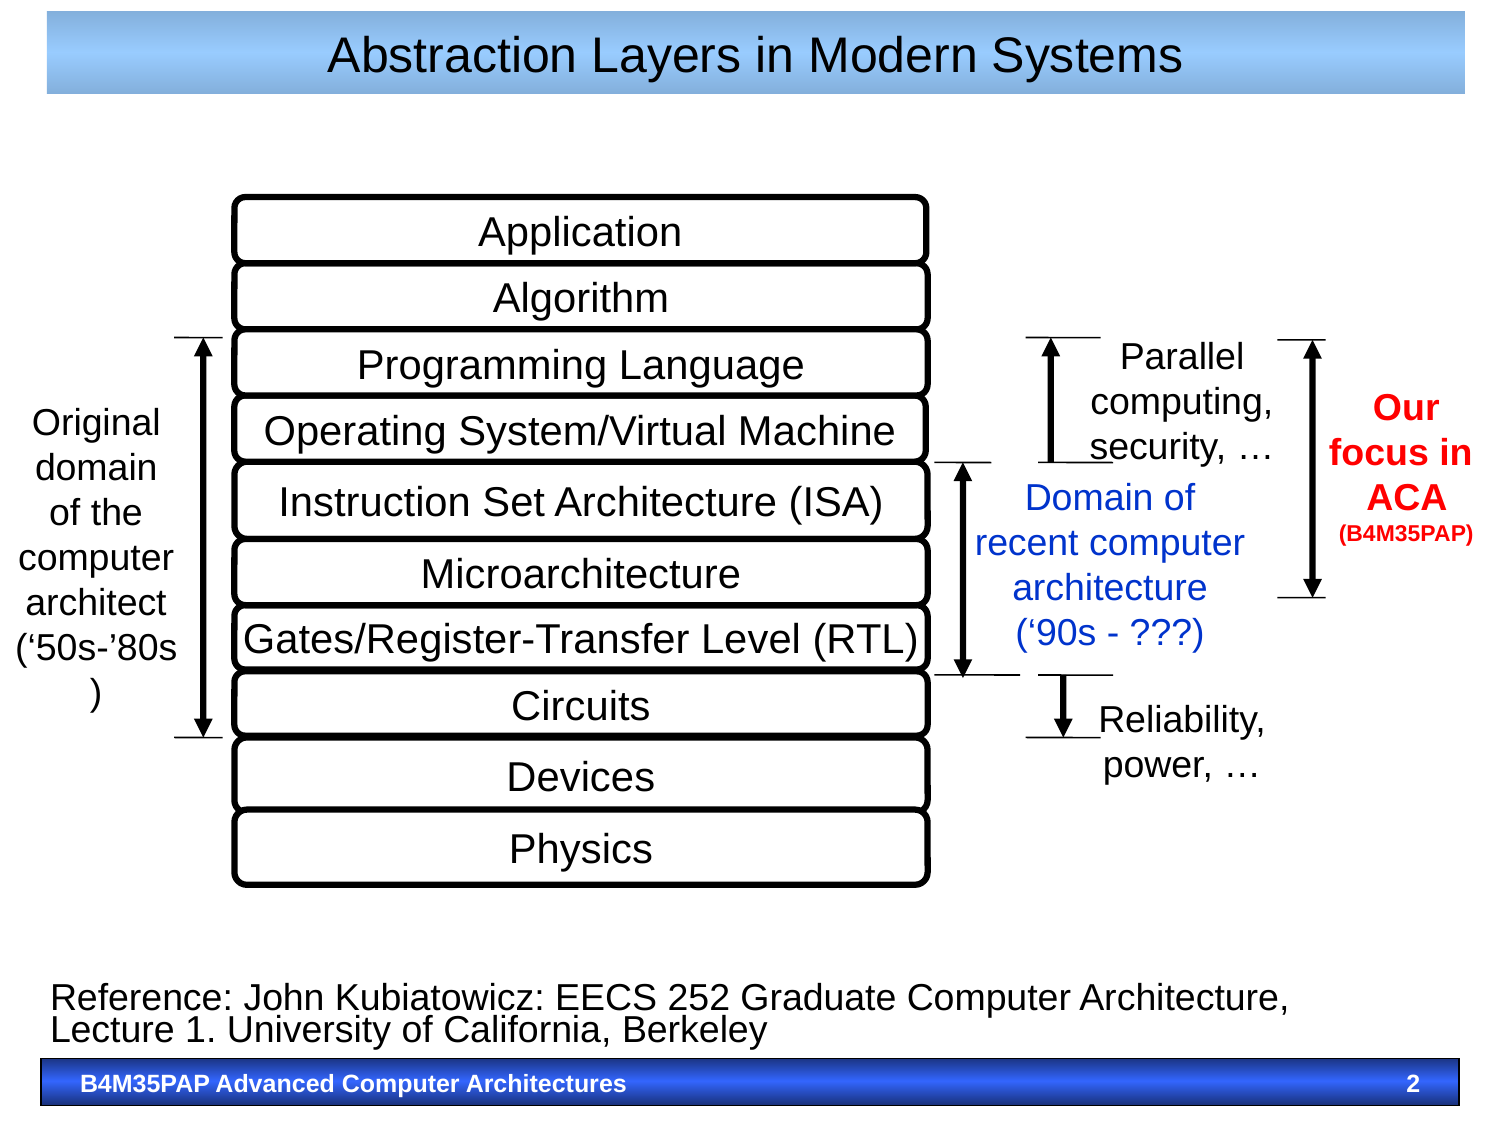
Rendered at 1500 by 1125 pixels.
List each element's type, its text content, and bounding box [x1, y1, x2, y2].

text_box Programming Language [234, 329, 928, 396]
text_box Application [234, 197, 927, 264]
text_box Devices [234, 737, 928, 811]
text_box Our focus in ACA (B4M35PAP) [1312, 375, 1500, 554]
text_box Instruction Set Architecture (ISA) [234, 462, 928, 539]
title Abstraction Layers in Modern Systems [46, 11, 1465, 94]
text_box Reliability, power, … [1063, 687, 1301, 793]
text_box Operating System/Virtual Machine [234, 396, 926, 462]
text_box Algorithm [234, 263, 928, 329]
text_box Domain of recent computer architecture (‘90s - ???) [956, 465, 1264, 661]
text_box Microarchitecture [234, 538, 928, 606]
text_box Circuits [234, 671, 928, 736]
text_box Physics [234, 809, 928, 885]
text_box Gates/Register-Transfer Level (RTL) [234, 605, 928, 670]
text_box Original domain of the computer architect (‘50s-’80s) [0, 390, 193, 721]
text_box Parallel computing, security, … [1063, 325, 1301, 475]
text_box Reference: John Kubiatowicz: EECS 252 Graduate Computer Architecture, Lecture 1. University of California, Berkeley [35, 978, 1407, 1088]
